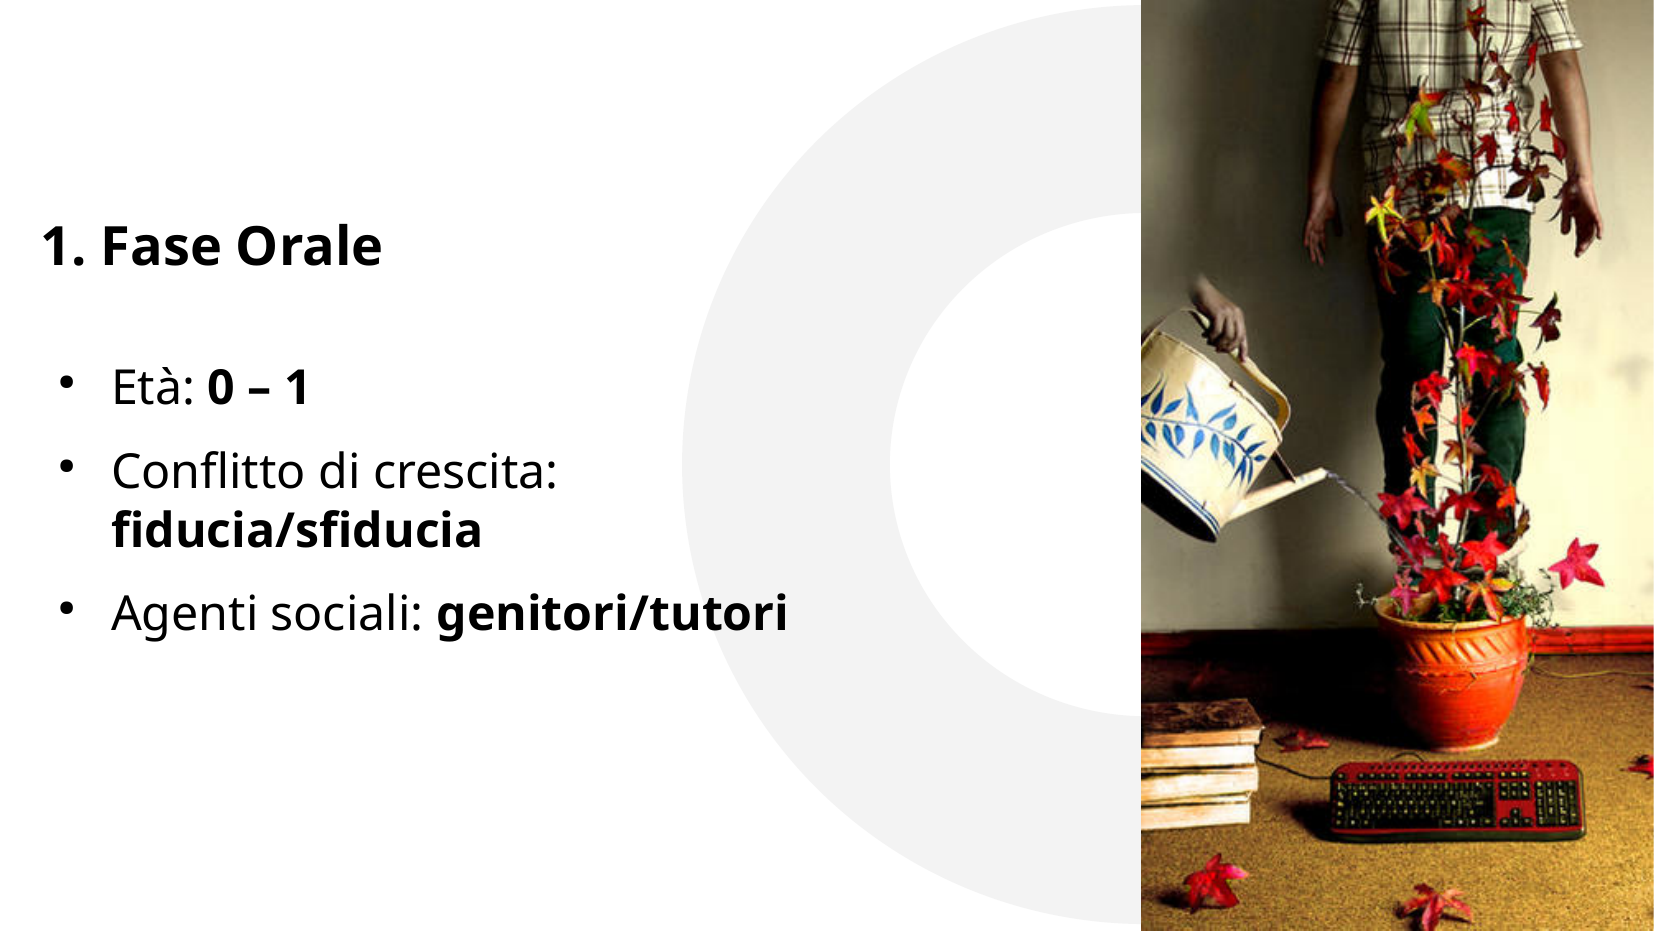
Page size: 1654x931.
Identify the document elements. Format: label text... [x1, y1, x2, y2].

picture [1141, 0, 1654, 931]
list Età: 0 – 1 Conflitto di crescita: fiducia/sfiducia Agenti sociali: genitori/tutori [40, 357, 1123, 712]
title 1. Fase Orale [40, 178, 897, 311]
